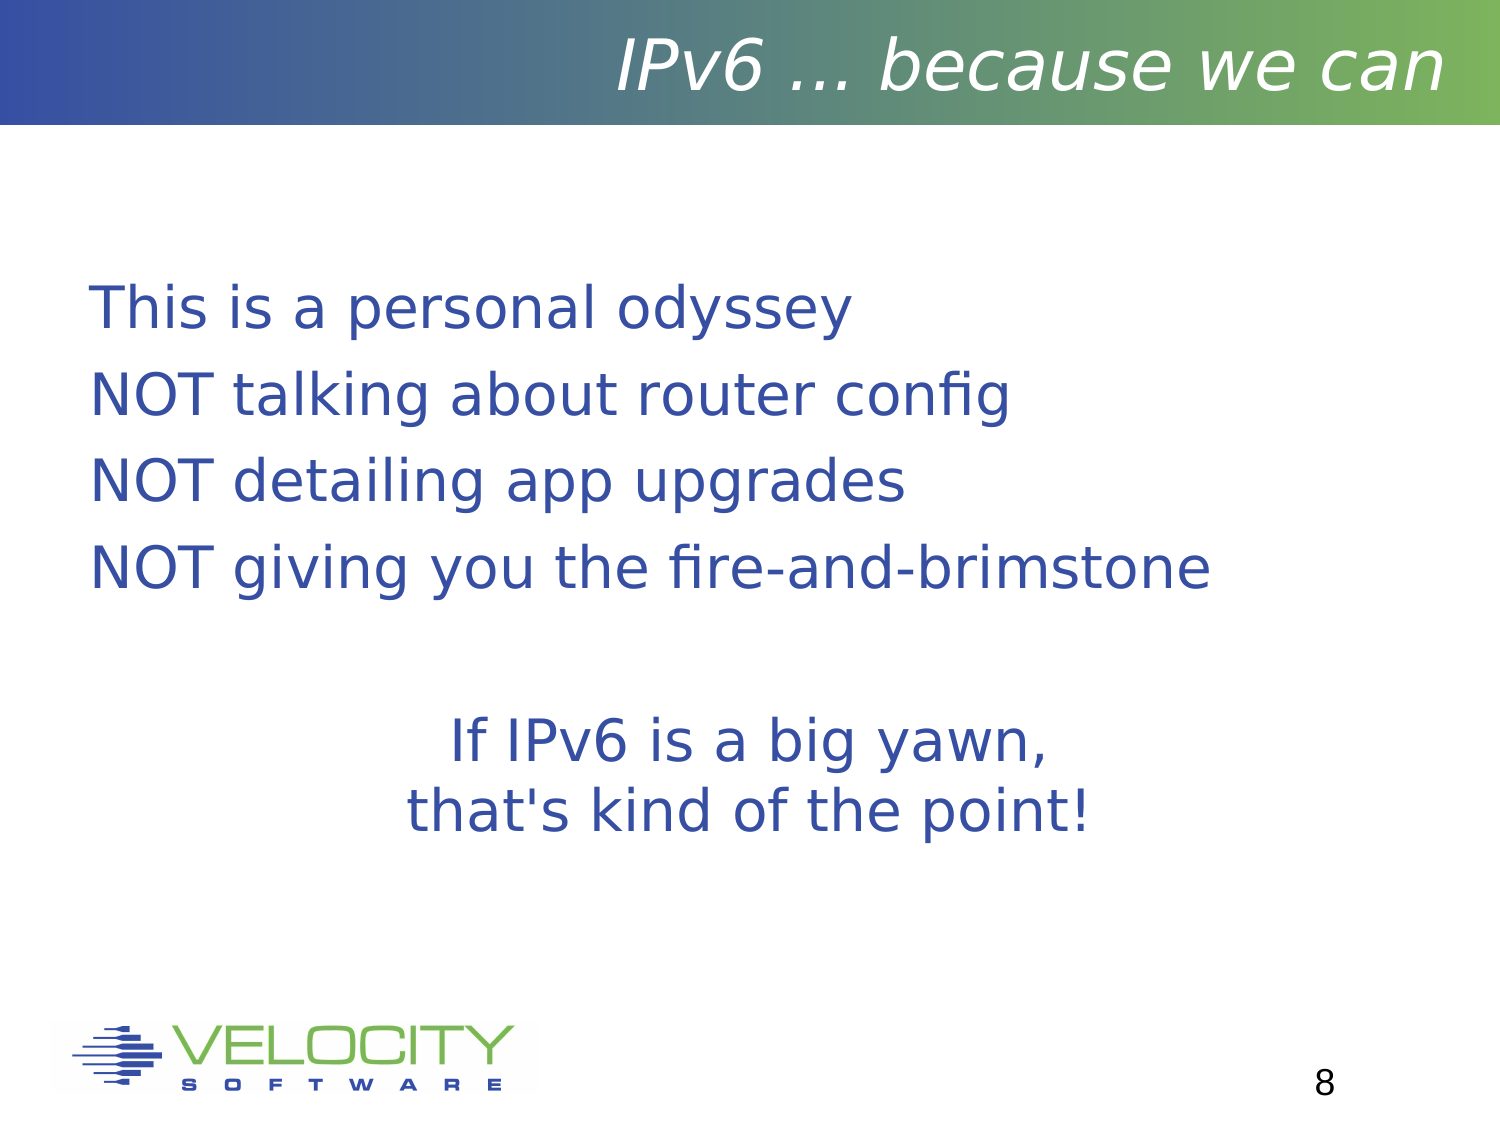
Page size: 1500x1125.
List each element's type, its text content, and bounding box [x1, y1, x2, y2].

title IPv6 ... because we can [62, 12, 1463, 113]
picture [50, 1021, 538, 1094]
list This is a personal odyssey NOT talking about router config NOT detailing app upgrades NOT giving you the fire-and-brimstone If IPv6 is a big yawn, that's kind of the point! [75, 262, 1426, 1006]
